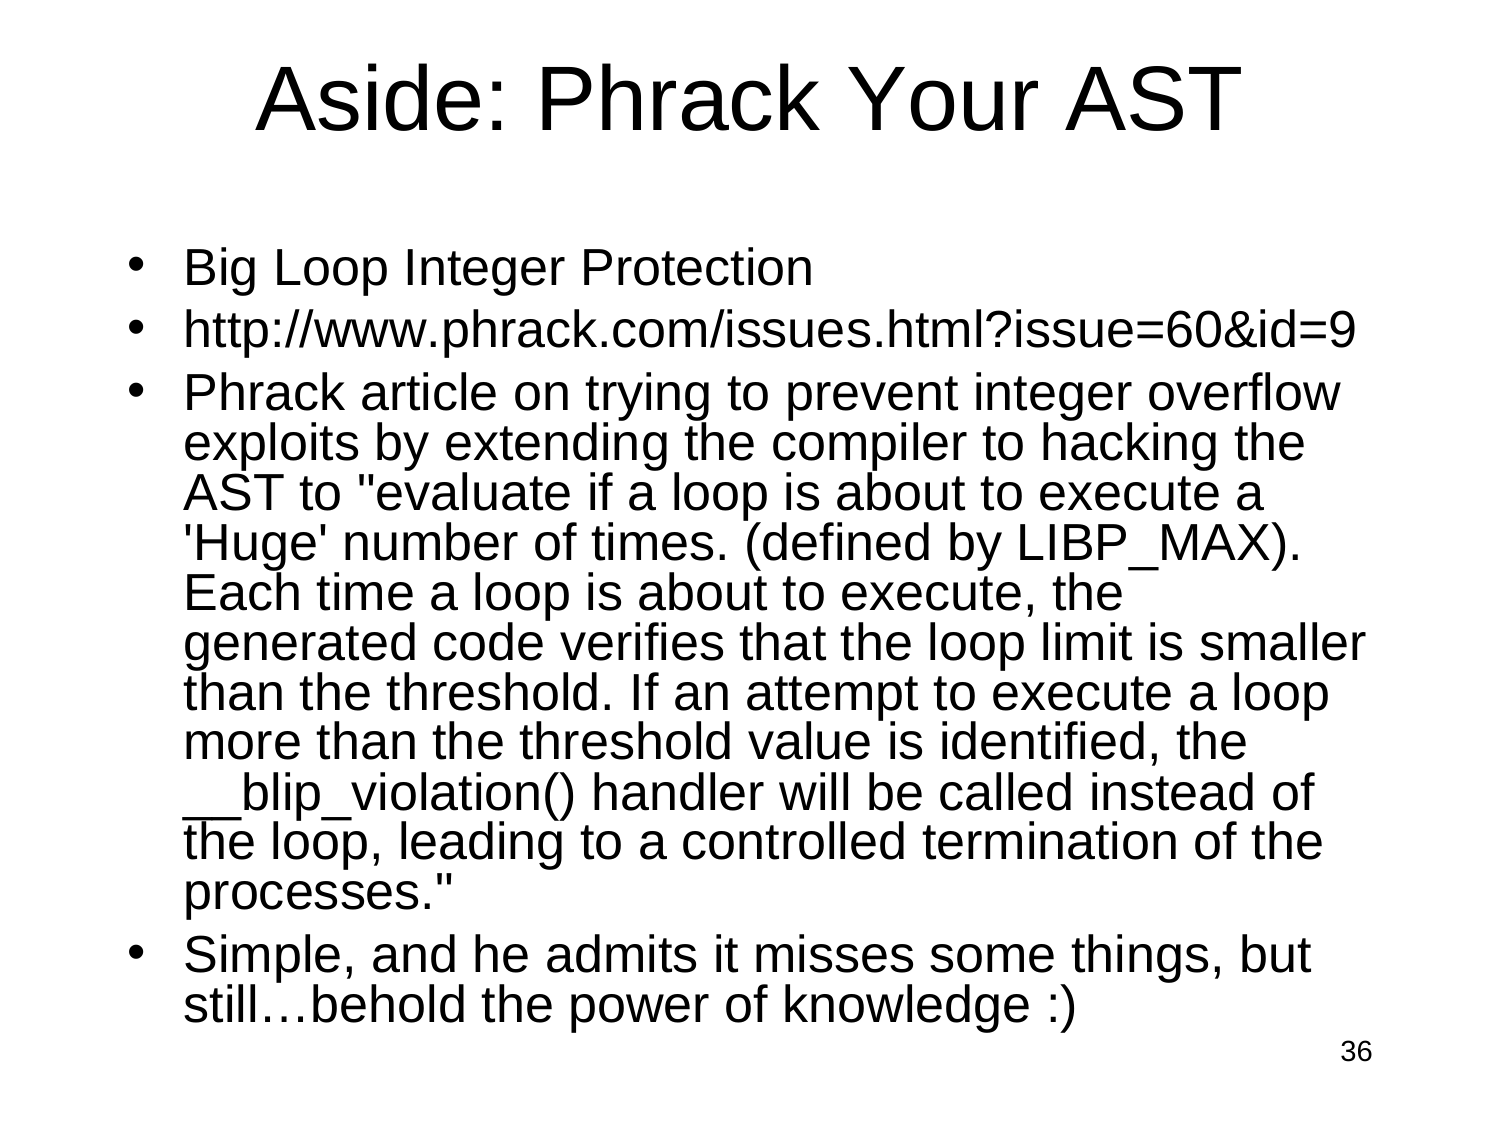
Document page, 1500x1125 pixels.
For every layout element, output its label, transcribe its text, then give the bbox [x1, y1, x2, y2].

text_box <number> [1074, 1025, 1388, 1101]
list Big Loop Integer Protection http://www.phrack.com/issues.html?issue=60&id=9 Phrack article on trying to prevent integer overflow exploits by extending the compiler to hacking the AST to "evaluate if a loop is about to execute a 'Huge' number of times. (defined by LIBP_MAX). Each time a loop is about to execute, the generated code verifies that the loop limit is smaller than the threshold. If an attempt to execute a loop more than the threshold value is identified, the __blip_violation() handler will be called instead of the loop, leading to a controlled termination of the processes." Simple, and he admits it misses some things, but still…behold the power of knowledge :) [112, 237, 1388, 1051]
title Aside: Phrack Your AST [0, 0, 1500, 188]
